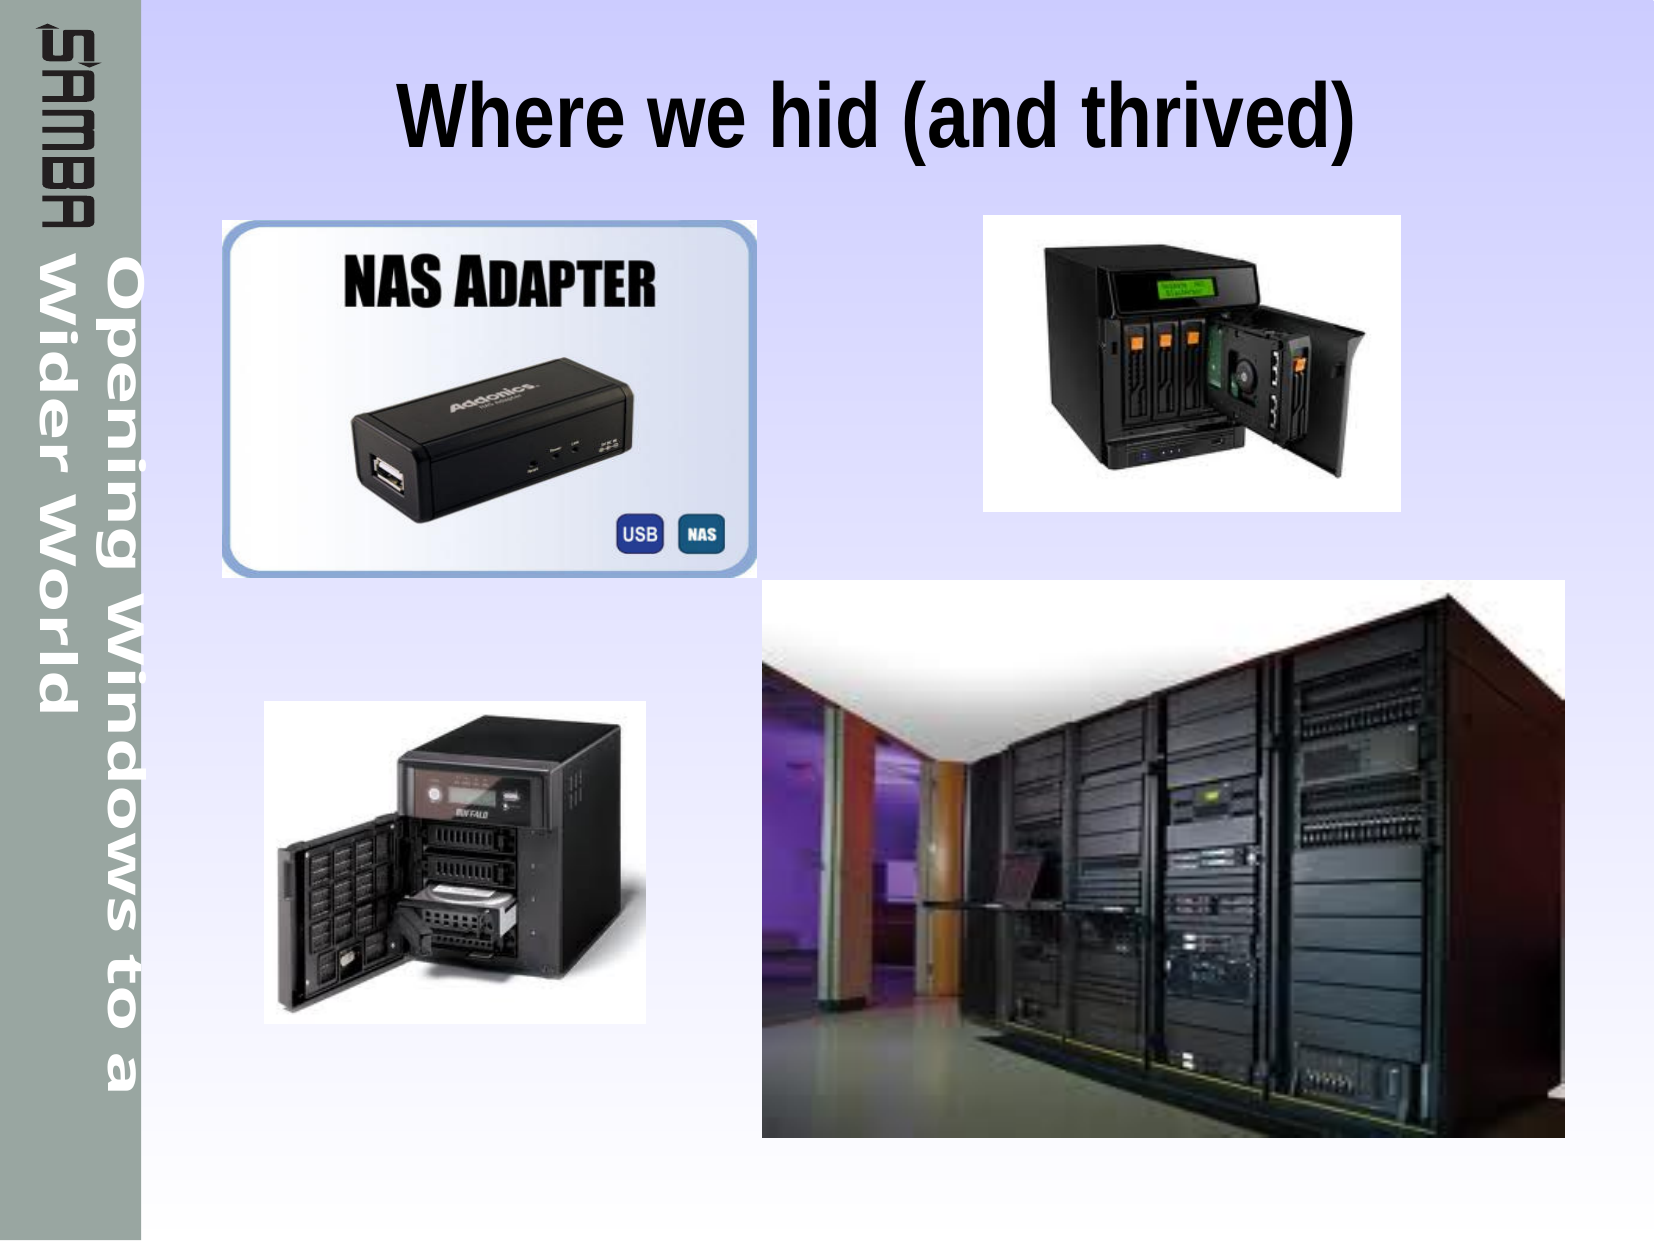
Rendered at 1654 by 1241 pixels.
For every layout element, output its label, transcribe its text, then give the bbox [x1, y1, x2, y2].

picture [264, 701, 646, 1024]
title Where we hid (and thrived) [171, 11, 1584, 219]
picture [222, 220, 757, 578]
picture [762, 580, 1565, 1138]
picture [983, 215, 1401, 512]
